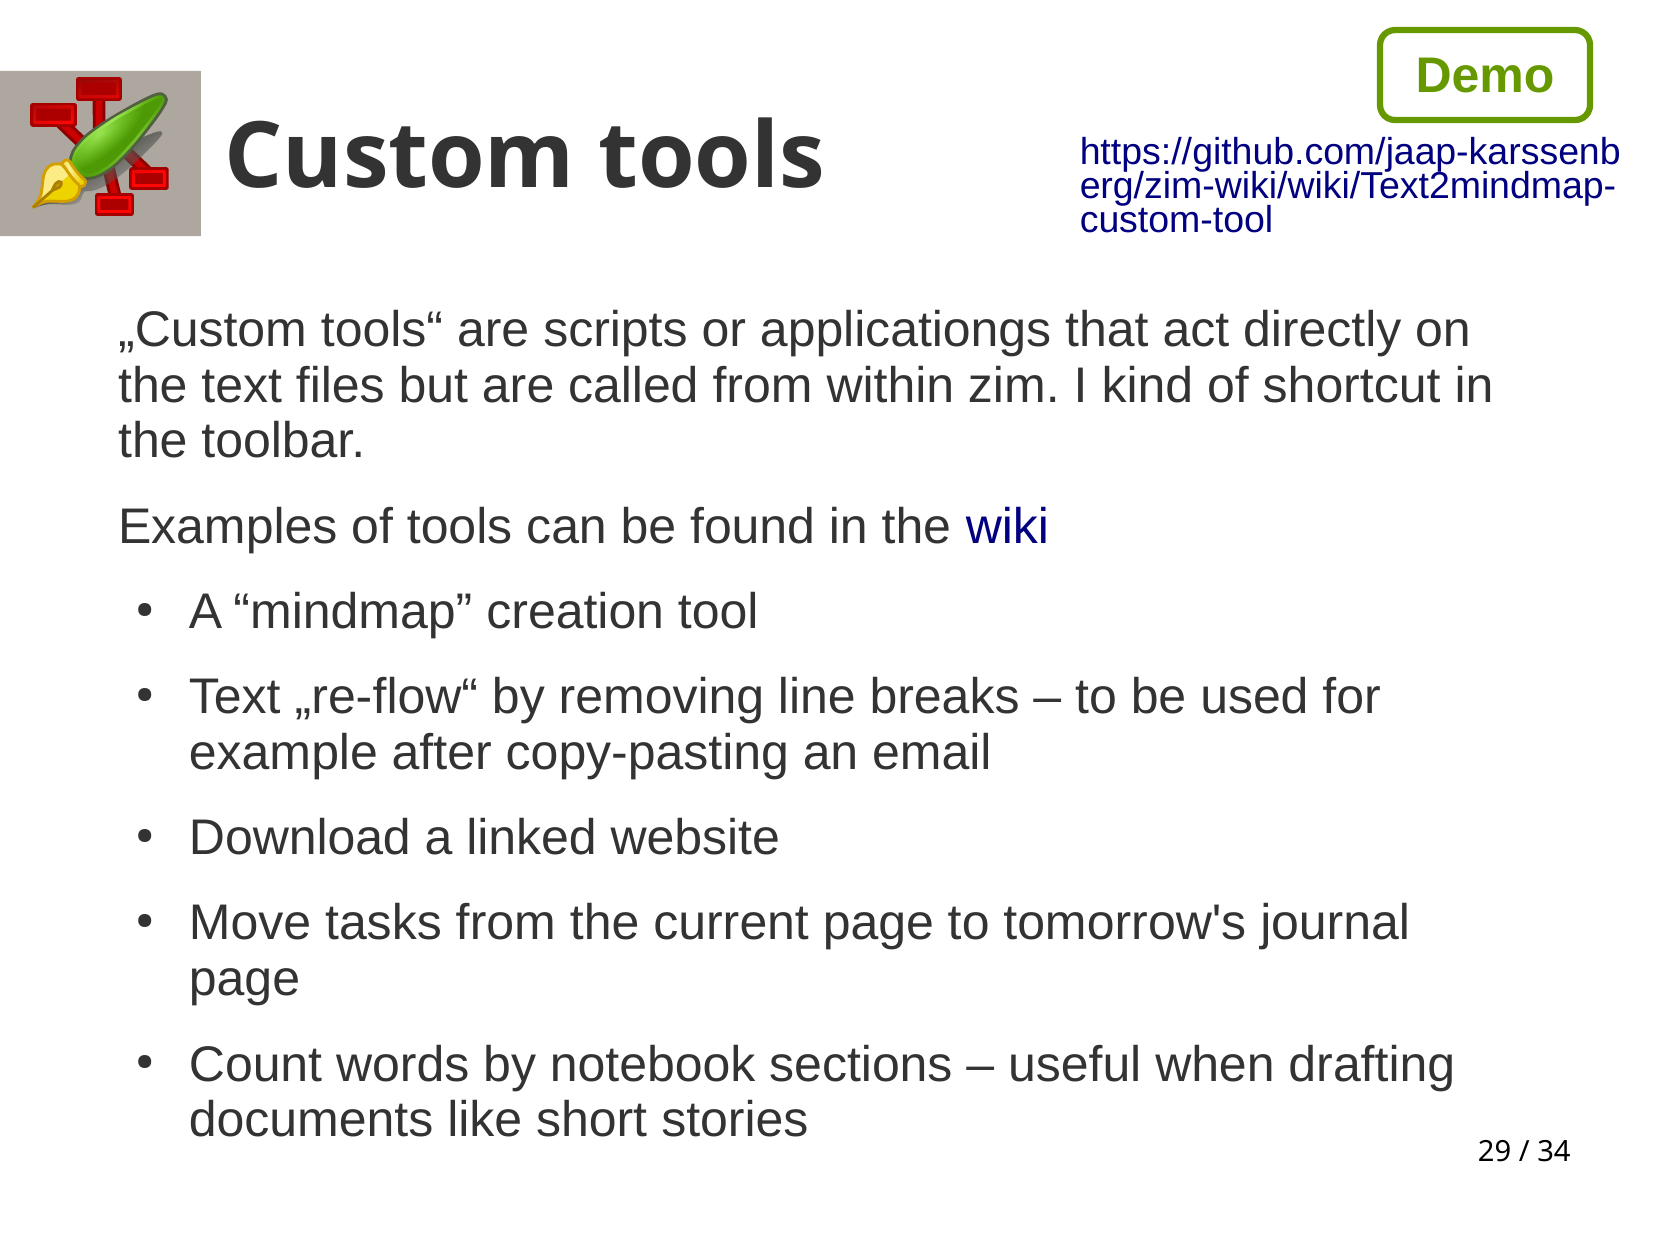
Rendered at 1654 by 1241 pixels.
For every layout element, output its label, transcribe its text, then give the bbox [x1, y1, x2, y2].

title Custom tools [224, 47, 1571, 257]
text_box Demo [1380, 30, 1591, 121]
text_box https://github.com/jaap-karssenberg/zim-wiki/wiki/Text2mindmap-custom-tool [1065, 122, 1645, 233]
list „Custom tools“ are scripts or applicationgs that act directly on the text files but are called from within zim. I kind of shortcut in the toolbar. Examples of tools can be found in the wiki A “mindmap” creation tool Text „re-flow“ by removing line breaks – to be used for example after copy-pasting an email Download a linked website Move tasks from the current page to tomorrow's journal page Count words by notebook sections – useful when drafting documents like short stories [118, 301, 1536, 1021]
